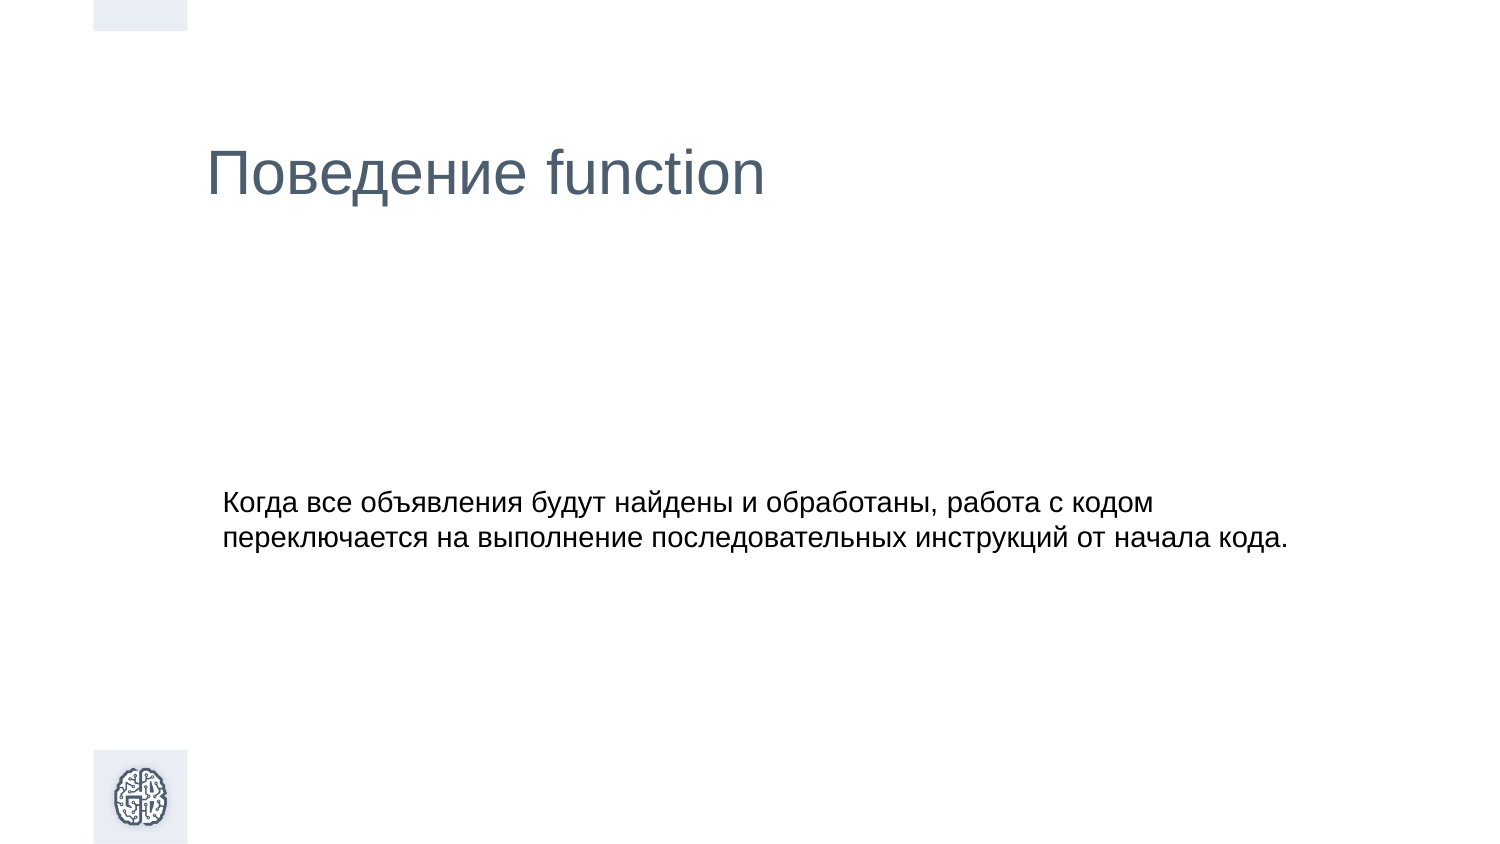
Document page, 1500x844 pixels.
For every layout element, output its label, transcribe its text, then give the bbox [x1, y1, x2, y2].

text_box Когда все объявления будут найдены и обработаны, работа с кодом переключается на выполнение последовательных инструкций от начала кода. [214, 287, 1340, 749]
picture [106, 760, 175, 834]
title Поведение function [186, 94, 1311, 244]
